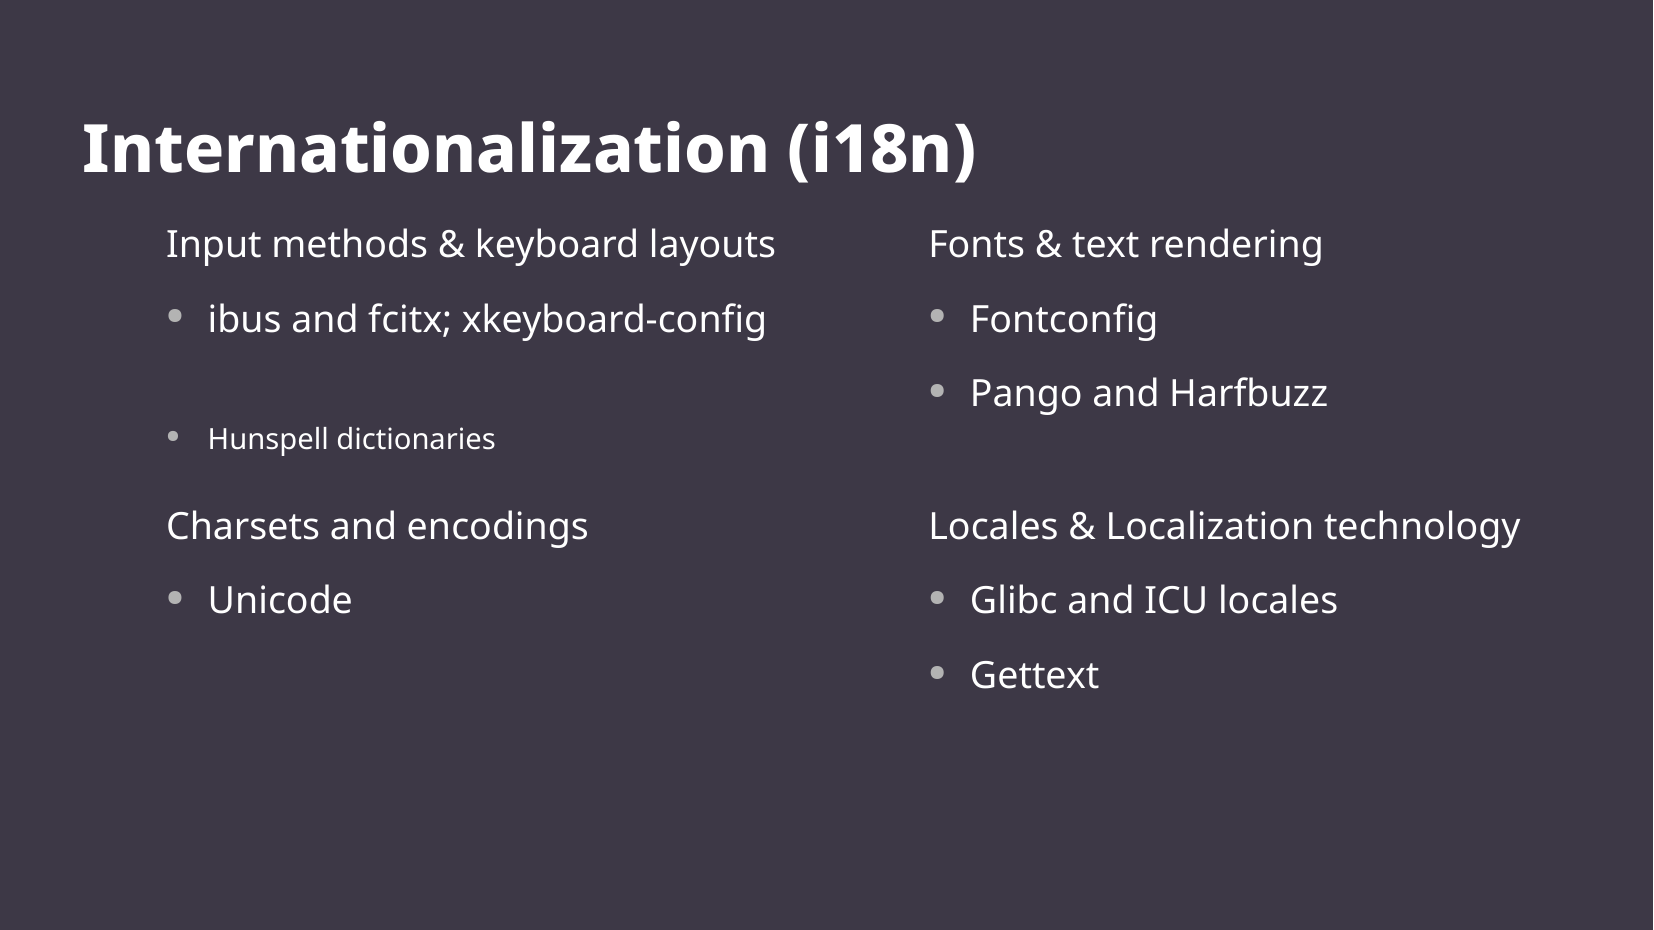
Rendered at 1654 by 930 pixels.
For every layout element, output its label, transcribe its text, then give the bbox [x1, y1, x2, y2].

list Fonts & text rendering Fontconfig Pango and Harfbuzz [844, 217, 1571, 475]
title Internationalization (i18n) [82, 37, 1571, 193]
list Input methods & keyboard layouts ibus and fcitx; xkeyboard-config Hunspell dictionaries [82, 217, 809, 475]
list Locales & Localization technology Glibc and ICU locales Gettext [844, 499, 1571, 757]
list Charsets and encodings Unicode [82, 499, 809, 757]
